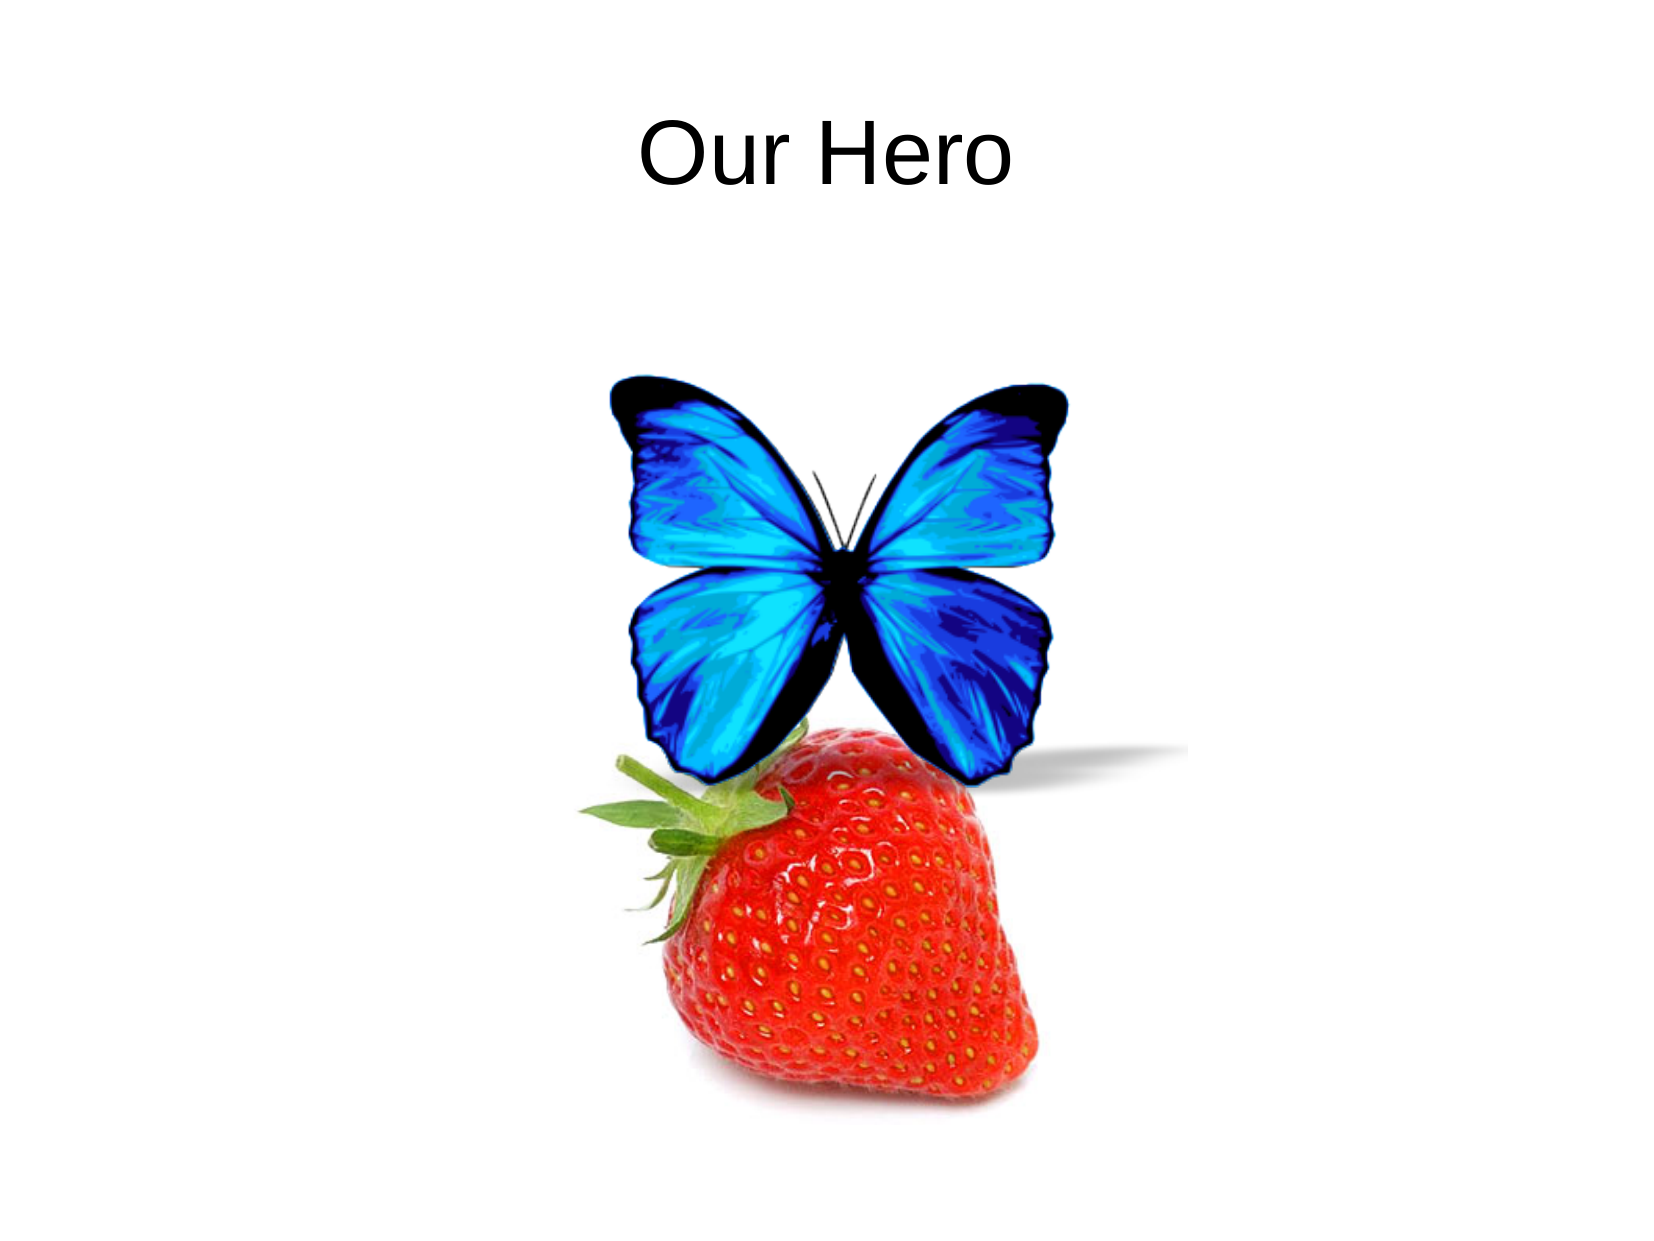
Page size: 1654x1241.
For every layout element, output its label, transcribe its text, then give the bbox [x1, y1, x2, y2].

title Our Hero [82, 49, 1571, 257]
picture [562, 337, 1188, 1126]
